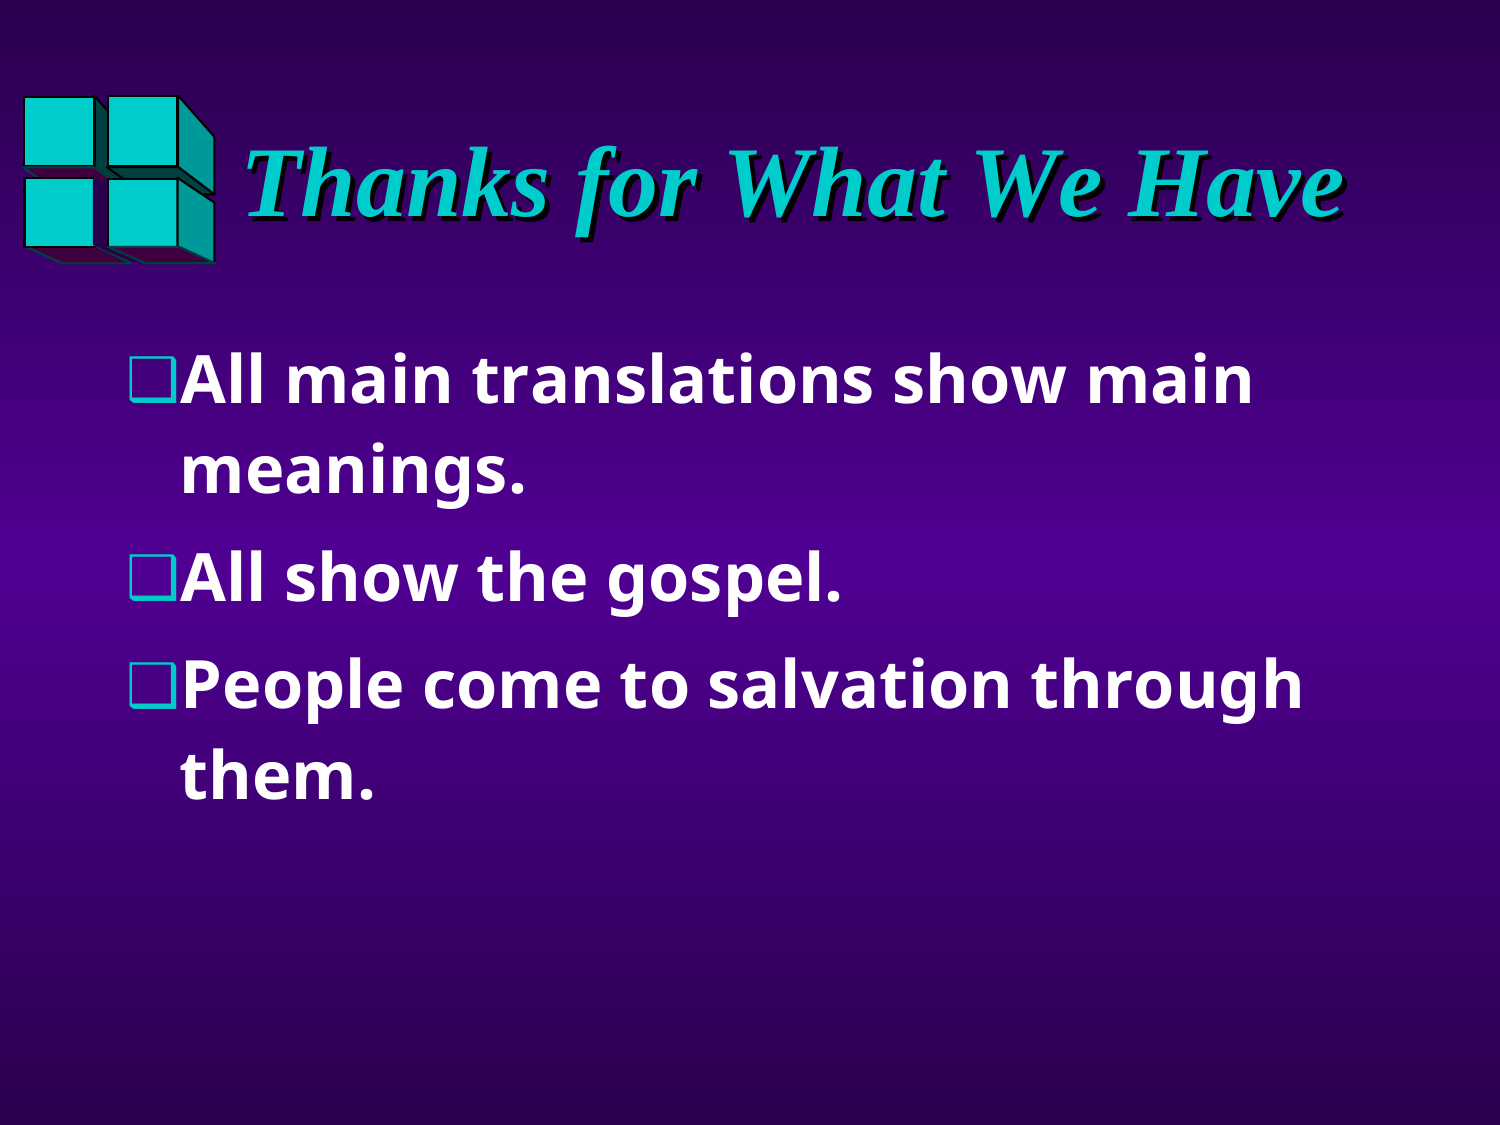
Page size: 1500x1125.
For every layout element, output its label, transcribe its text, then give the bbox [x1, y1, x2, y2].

list All main translations show main meanings. All show the gospel. People come to salvation through them. [112, 324, 1388, 1001]
title Thanks for What We Have [224, 78, 1388, 288]
